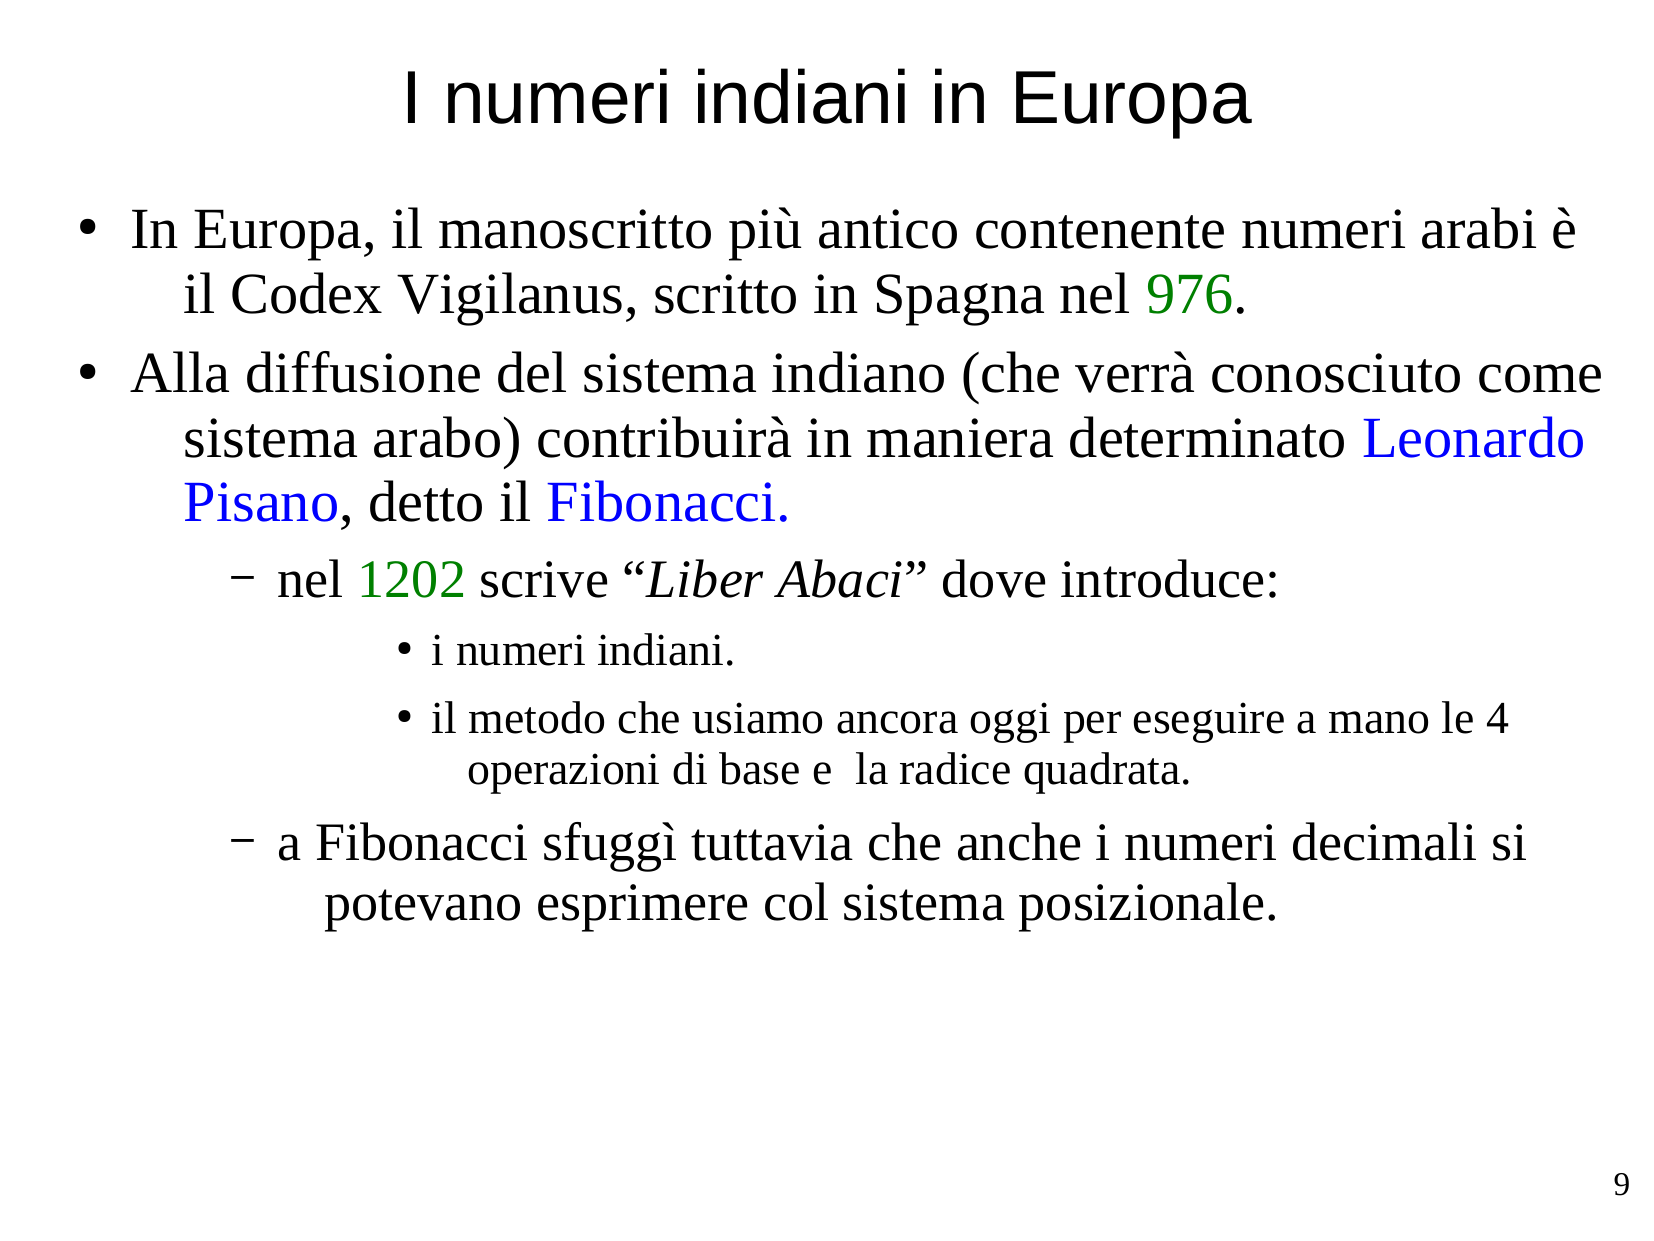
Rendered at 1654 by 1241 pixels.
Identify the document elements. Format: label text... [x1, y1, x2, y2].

title I numeri indiani in Europa [37, 30, 1617, 166]
list In Europa, il manoscritto più antico contenente numeri arabi è il Codex Vigilanus, scritto in Spagna nel 976. Alla diffusione del sistema indiano (che verrà conosciuto come sistema arabo) contribuirà in maniera determinato Leonardo Pisano, detto il Fibonacci. nel 1202 scrive “Liber Abaci” dove introduce: i numeri indiani. il metodo che usiamo ancora oggi per eseguire a mano le 4 operazioni di base e la radice quadrata. a Fibonacci sfuggì tuttavia che anche i numeri decimali si potevano esprimere col sistema posizionale. [42, 196, 1612, 1187]
